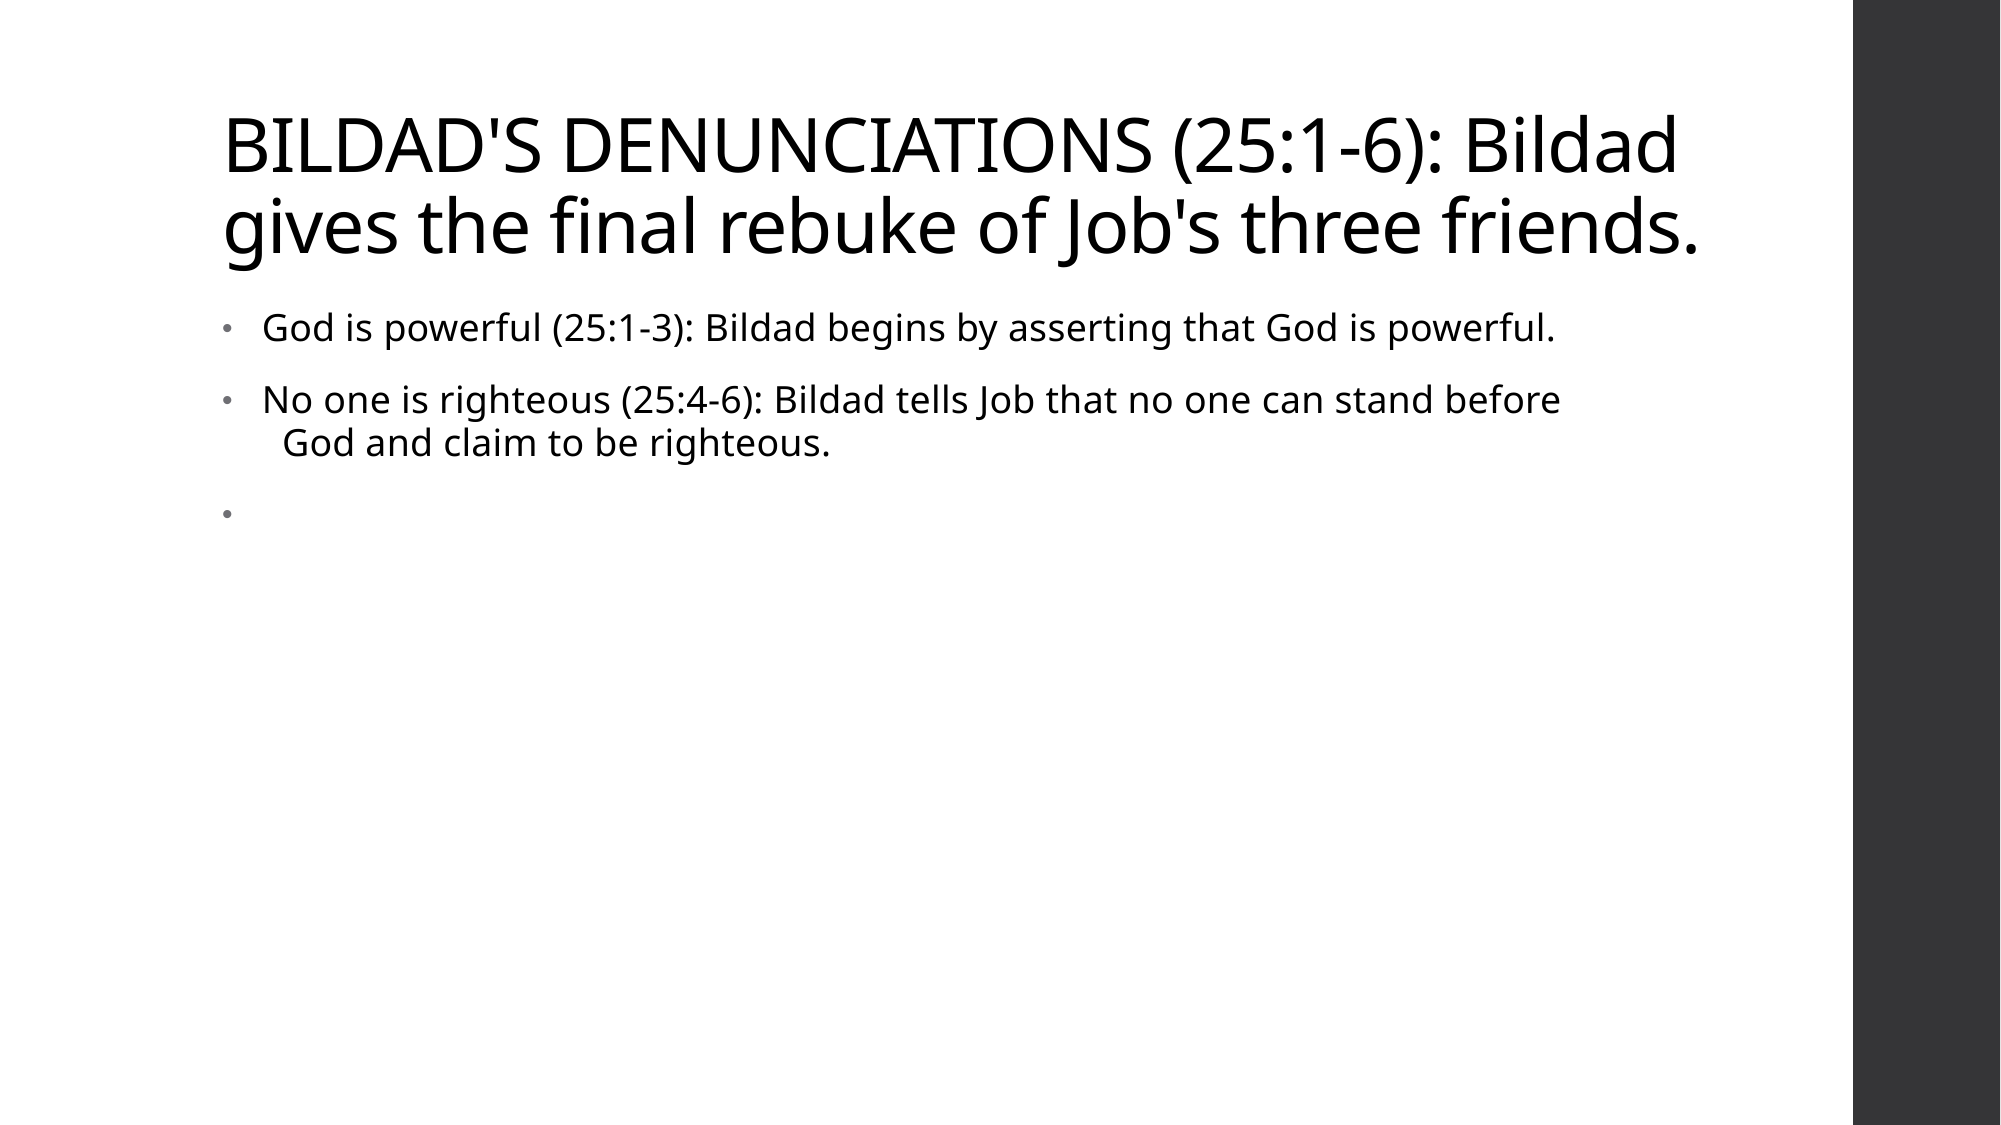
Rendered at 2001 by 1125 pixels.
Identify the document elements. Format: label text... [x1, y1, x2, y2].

title BILDAD'S DENUNCIATIONS (25:1-6): Bildad gives the final rebuke of Job's three friends. [206, 60, 1797, 278]
list God is powerful (25:1-3): Bildad begins by asserting that God is powerful. No one is righteous (25:4-6): Bildad tells Job that no one can stand before God and claim to be righteous. [206, 299, 1617, 1014]
